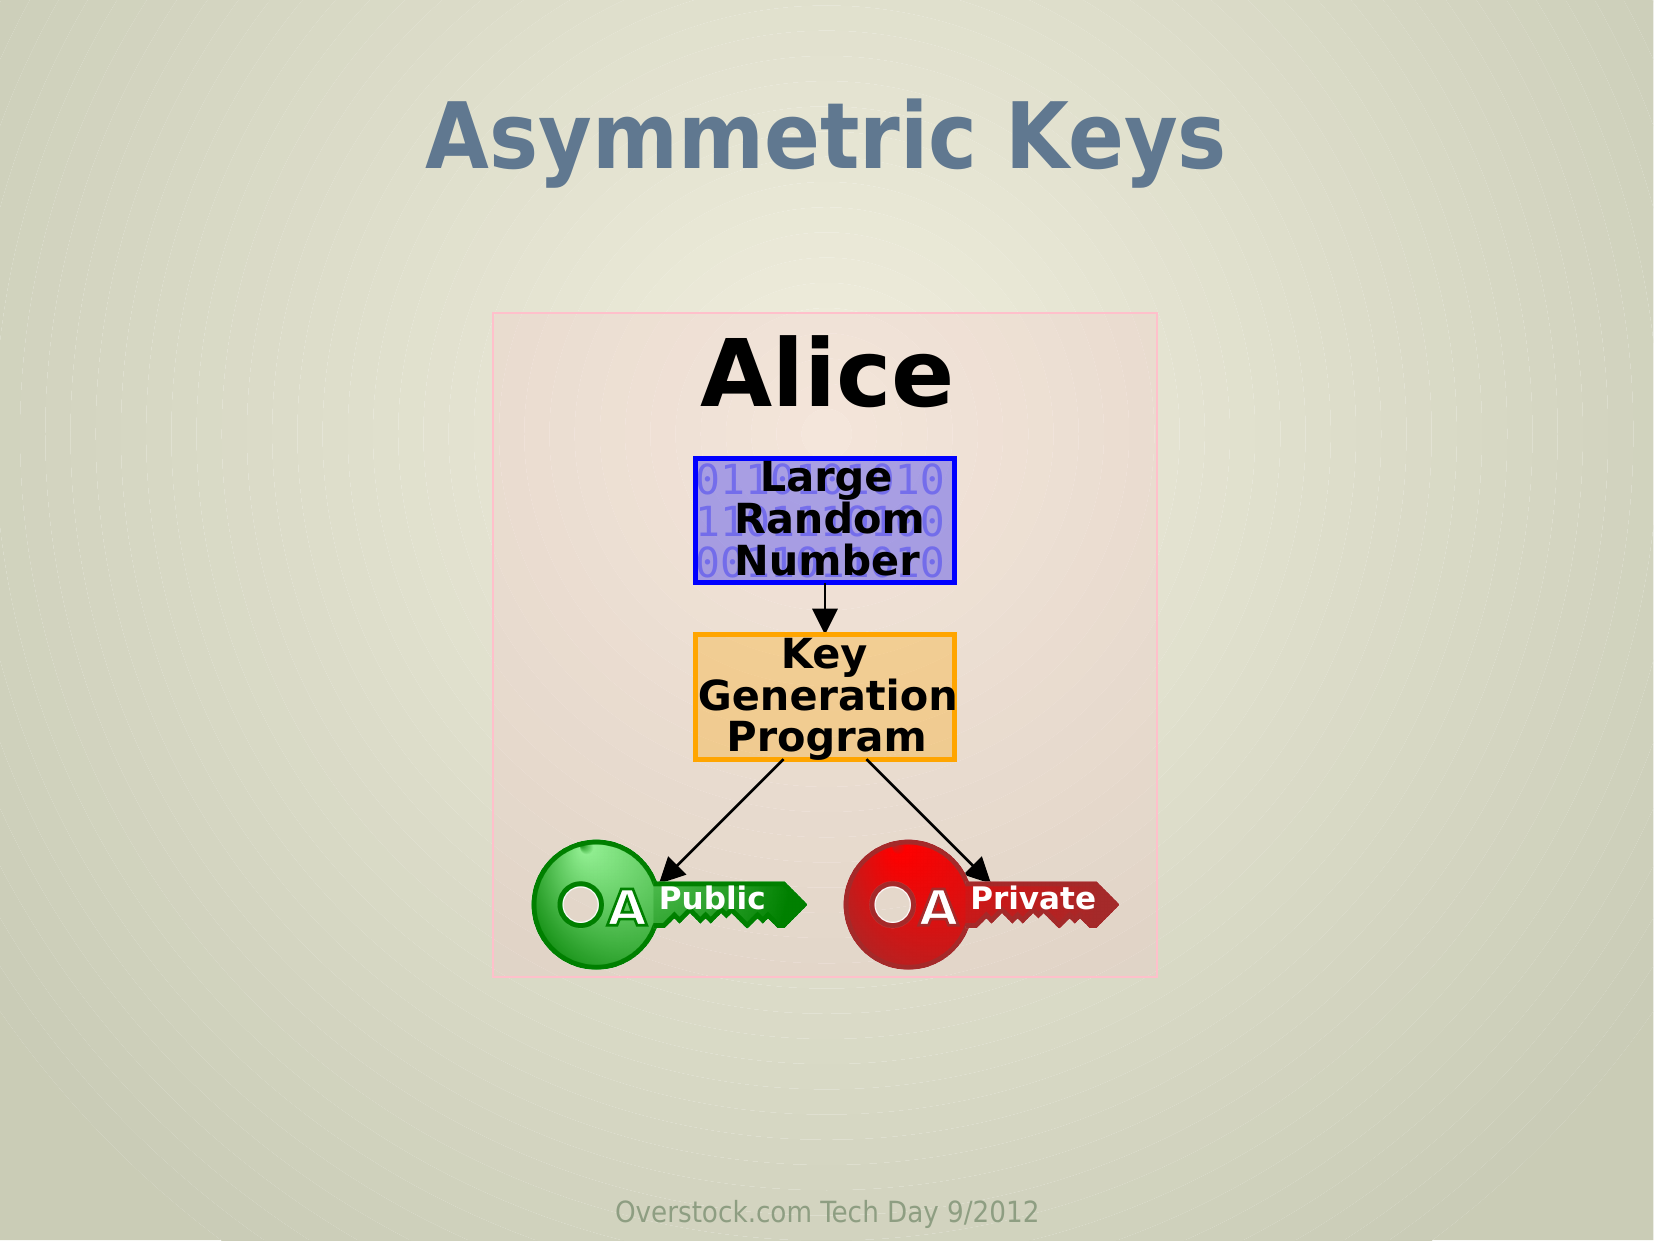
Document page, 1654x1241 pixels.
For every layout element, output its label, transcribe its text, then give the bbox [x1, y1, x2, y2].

title Asymmetric Keys [82, 49, 1571, 226]
picture [450, 270, 1201, 1021]
